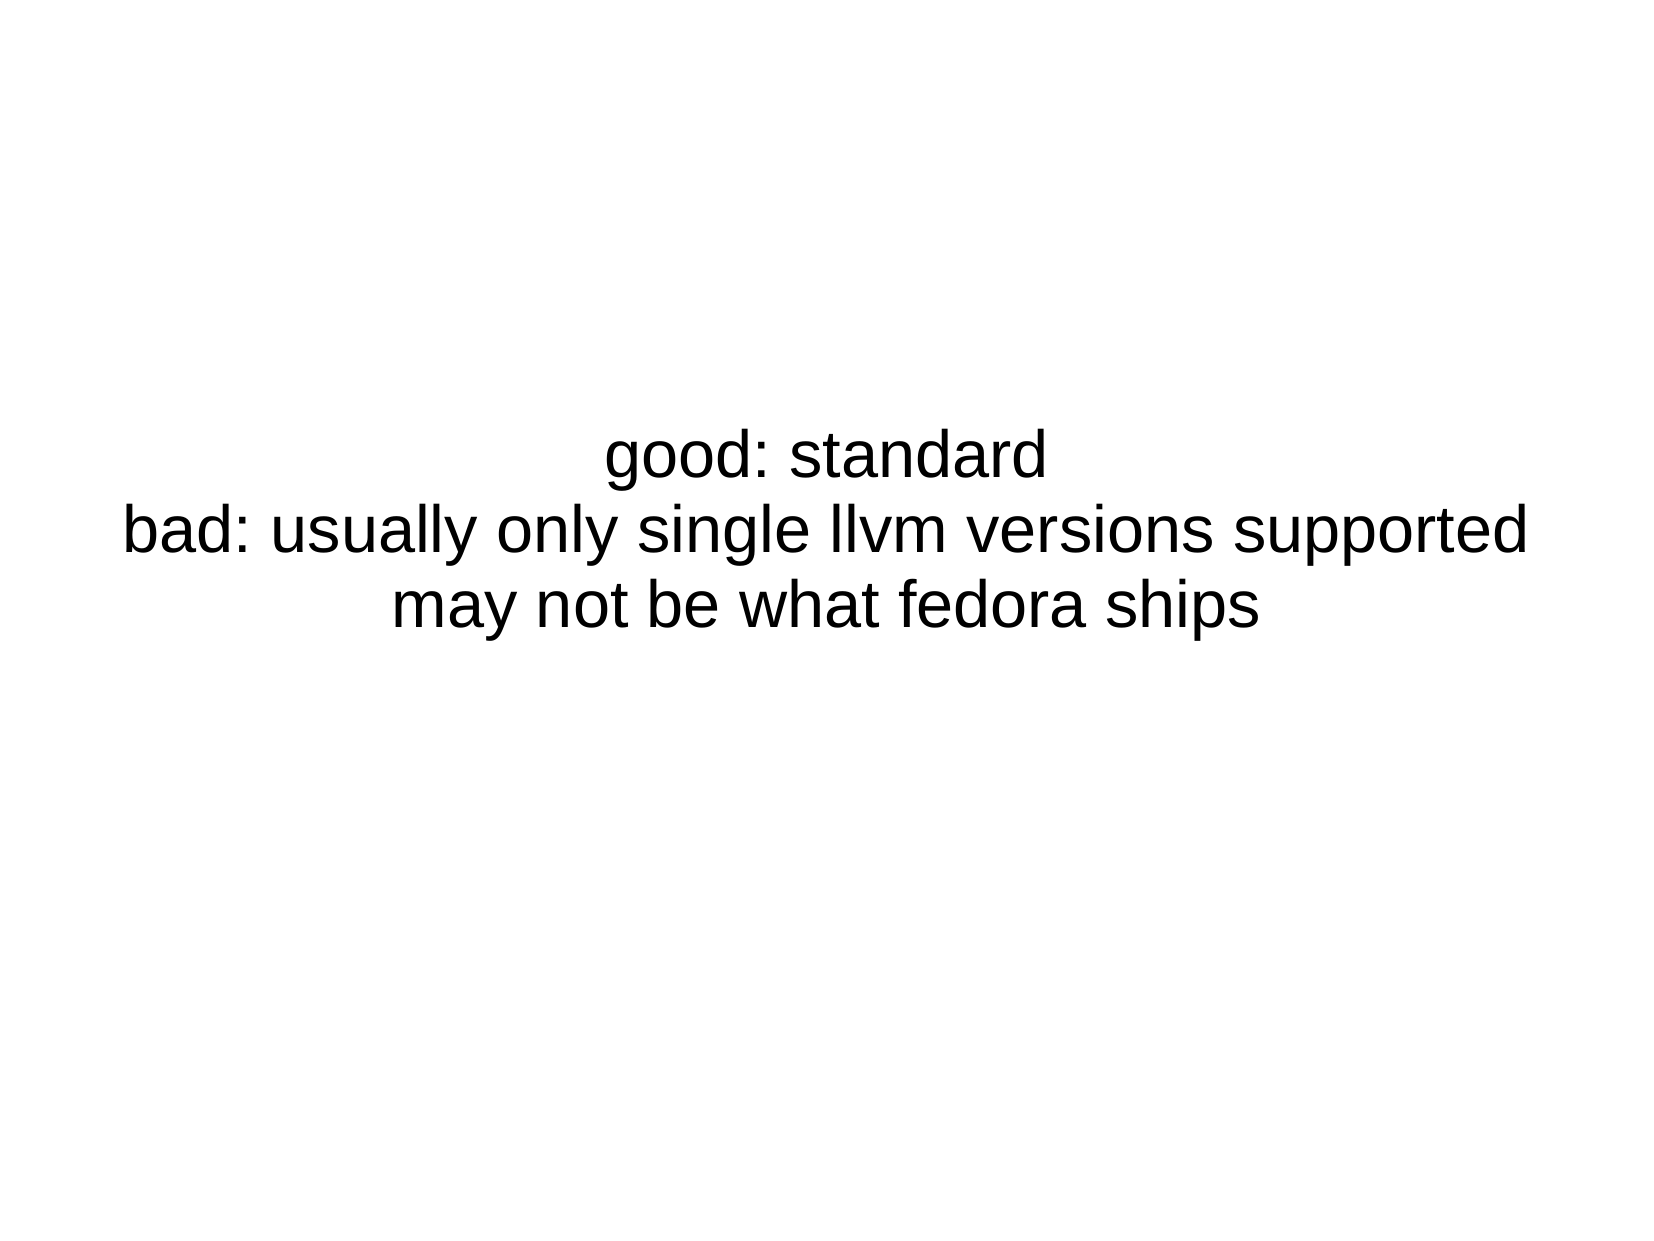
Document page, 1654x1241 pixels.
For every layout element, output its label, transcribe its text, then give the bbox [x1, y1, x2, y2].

subtitle good: standard bad: usually only single llvm versions supported may not be what fedora ships [82, 49, 1571, 1010]
